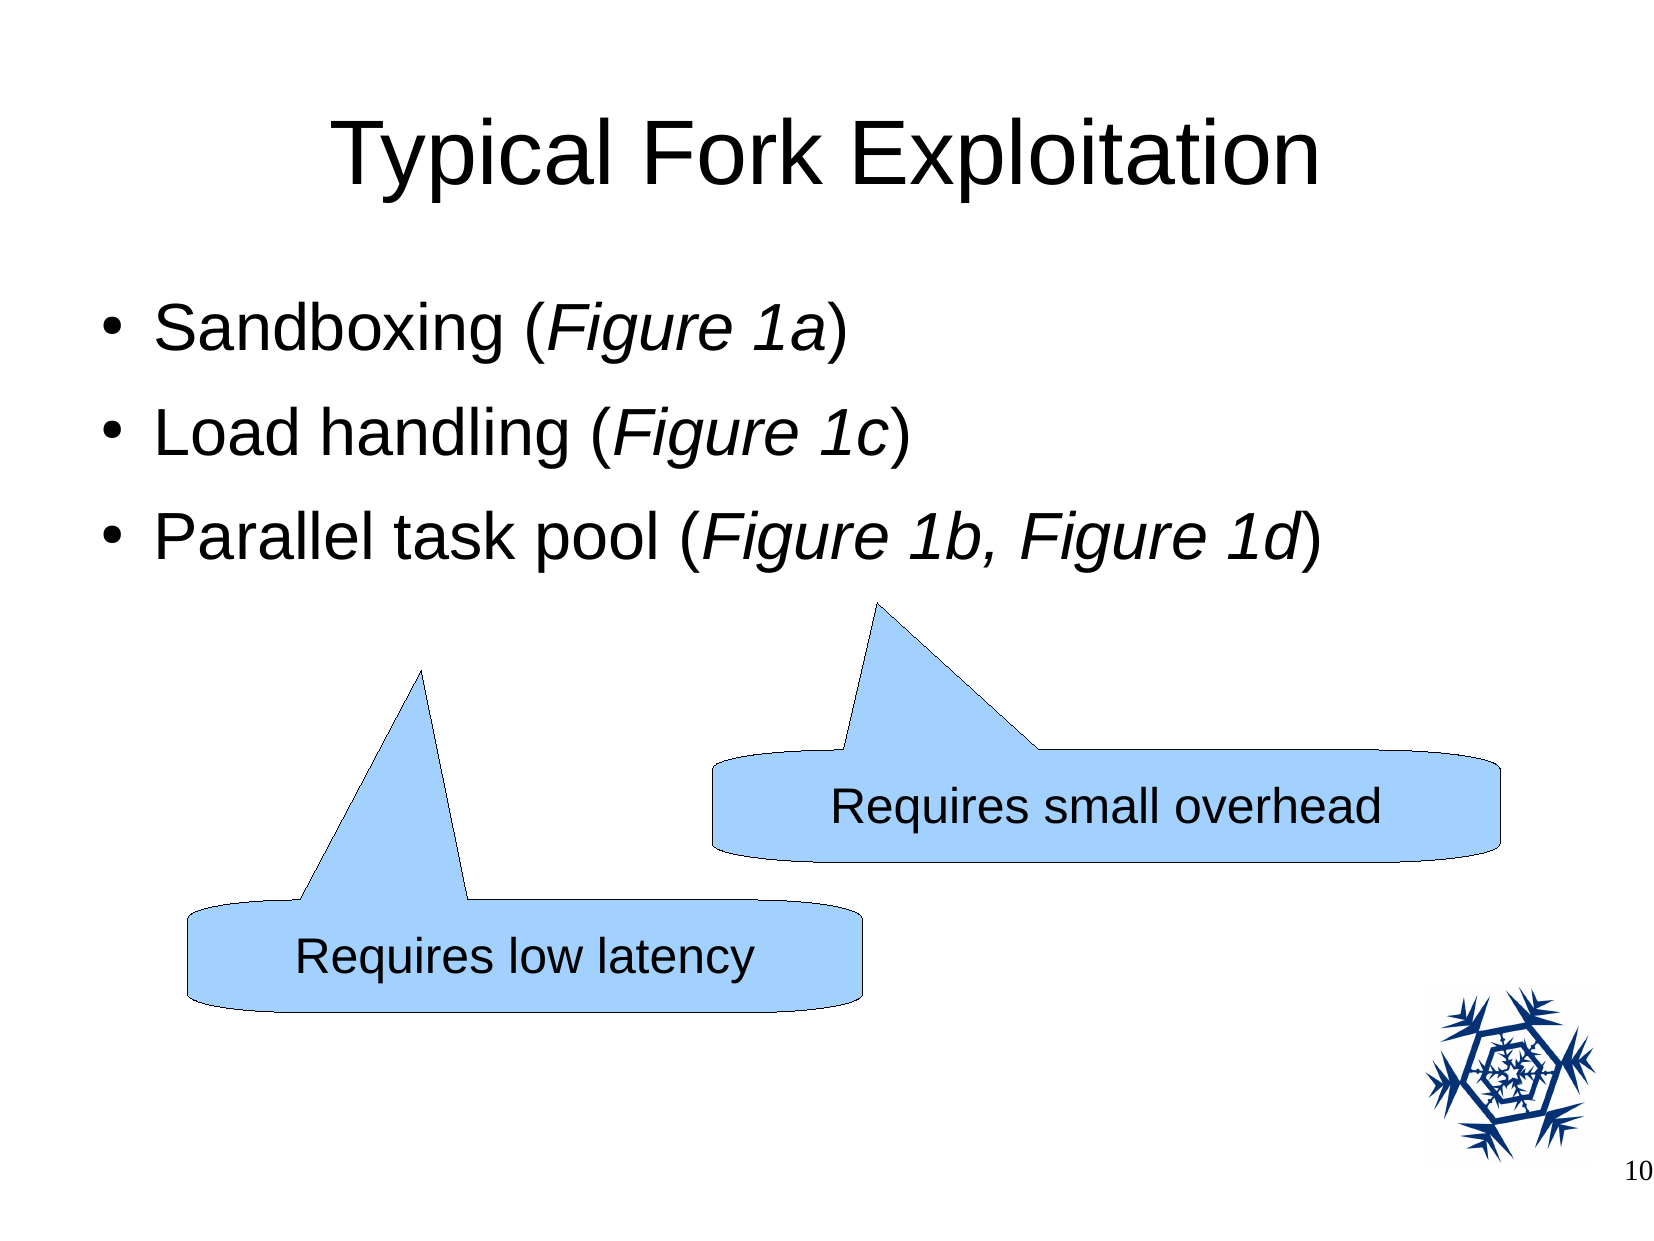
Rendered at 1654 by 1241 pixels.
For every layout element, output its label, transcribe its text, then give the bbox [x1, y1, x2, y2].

text_box Requires low latency [187, 670, 863, 1013]
title Typical Fork Exploitation [82, 49, 1571, 257]
list Sandboxing (Figure 1a) Load handling (Figure 1c) Parallel task pool (Figure 1b, Figure 1d) [82, 290, 1571, 788]
text_box Requires small overhead [712, 602, 1501, 863]
picture [1425, 986, 1596, 1163]
